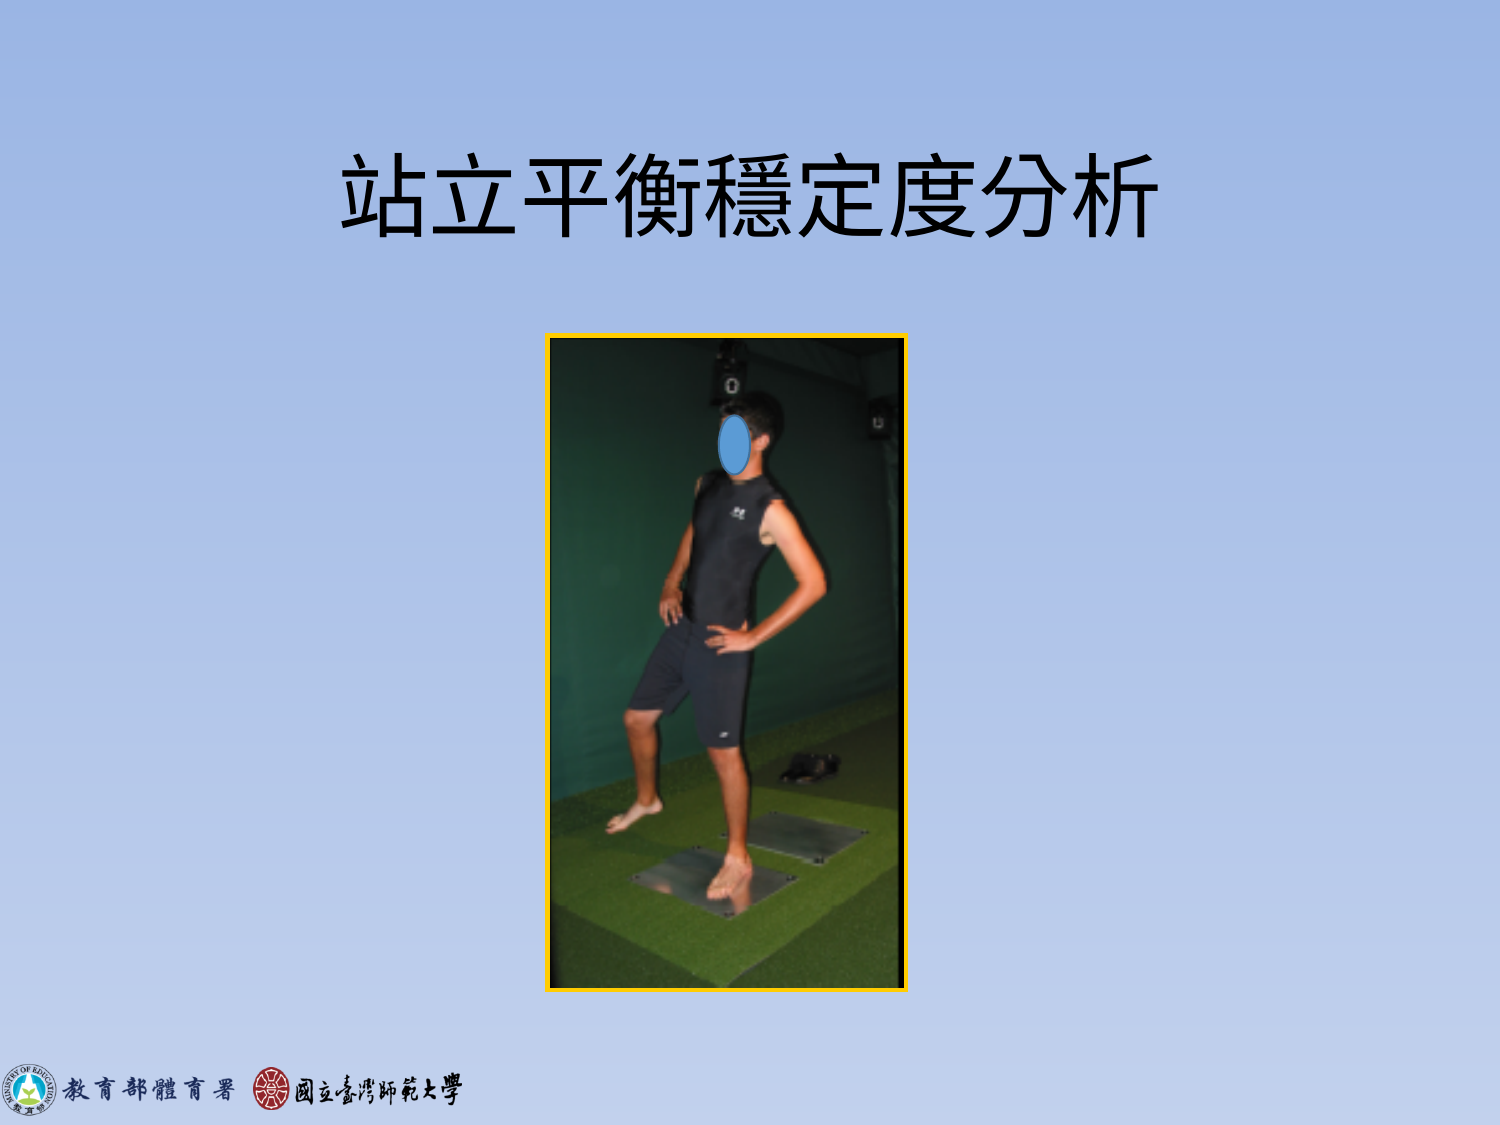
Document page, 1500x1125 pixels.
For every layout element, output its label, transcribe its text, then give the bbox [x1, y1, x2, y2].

text_box [718, 415, 751, 475]
title 站立平衡穩定度分析 [112, 99, 1388, 288]
picture [549, 337, 904, 988]
text_box [187, 299, 1388, 396]
